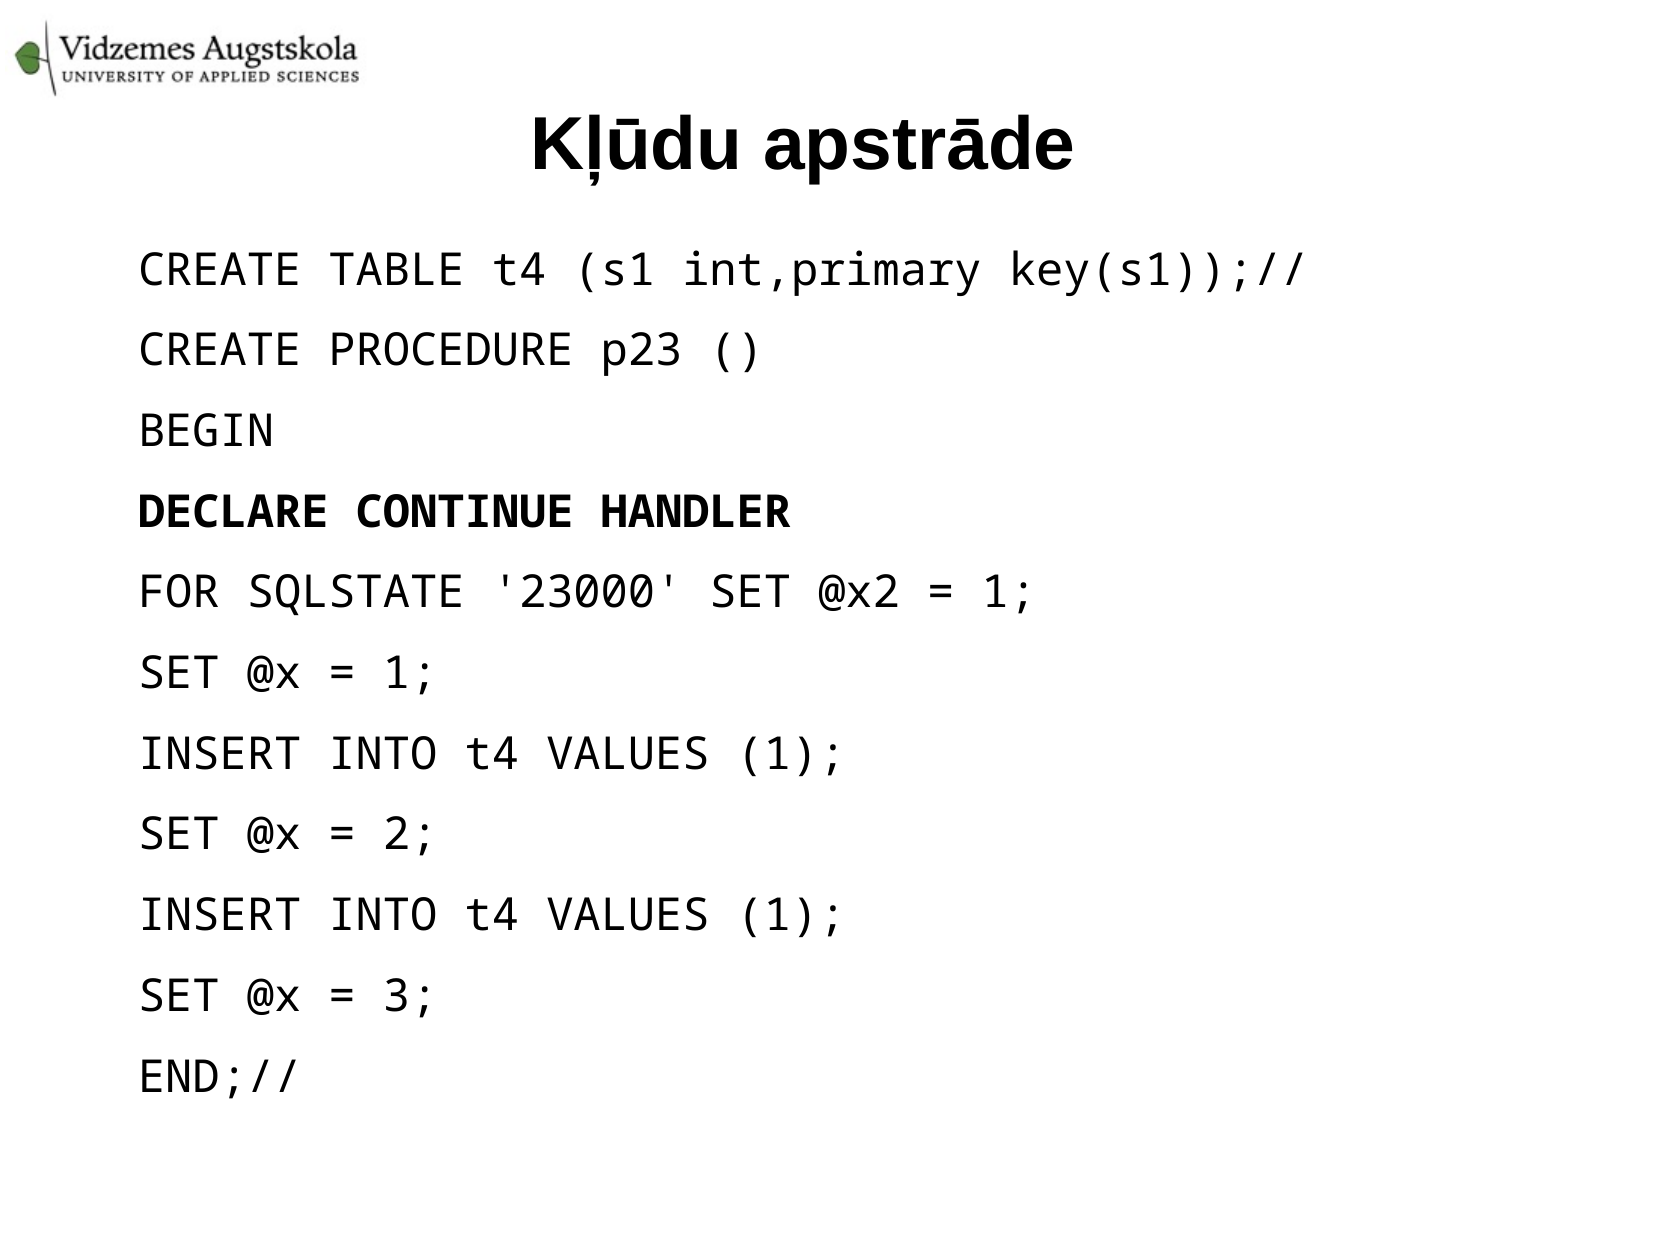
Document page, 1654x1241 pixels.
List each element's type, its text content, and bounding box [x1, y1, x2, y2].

picture [5, 2, 368, 113]
title Kļūdu apstrāde [94, 103, 1512, 188]
list CREATE TABLE t4 (s1 int,primary key(s1));// CREATE PROCEDURE p23 () BEGIN DECLARE CONTINUE HANDLER FOR SQLSTATE '23000' SET @x2 = 1; SET @x = 1; INSERT INTO t4 VALUES (1); SET @x = 2; INSERT INTO t4 VALUES (1); SET @x = 3; END;// [82, 236, 1569, 1107]
